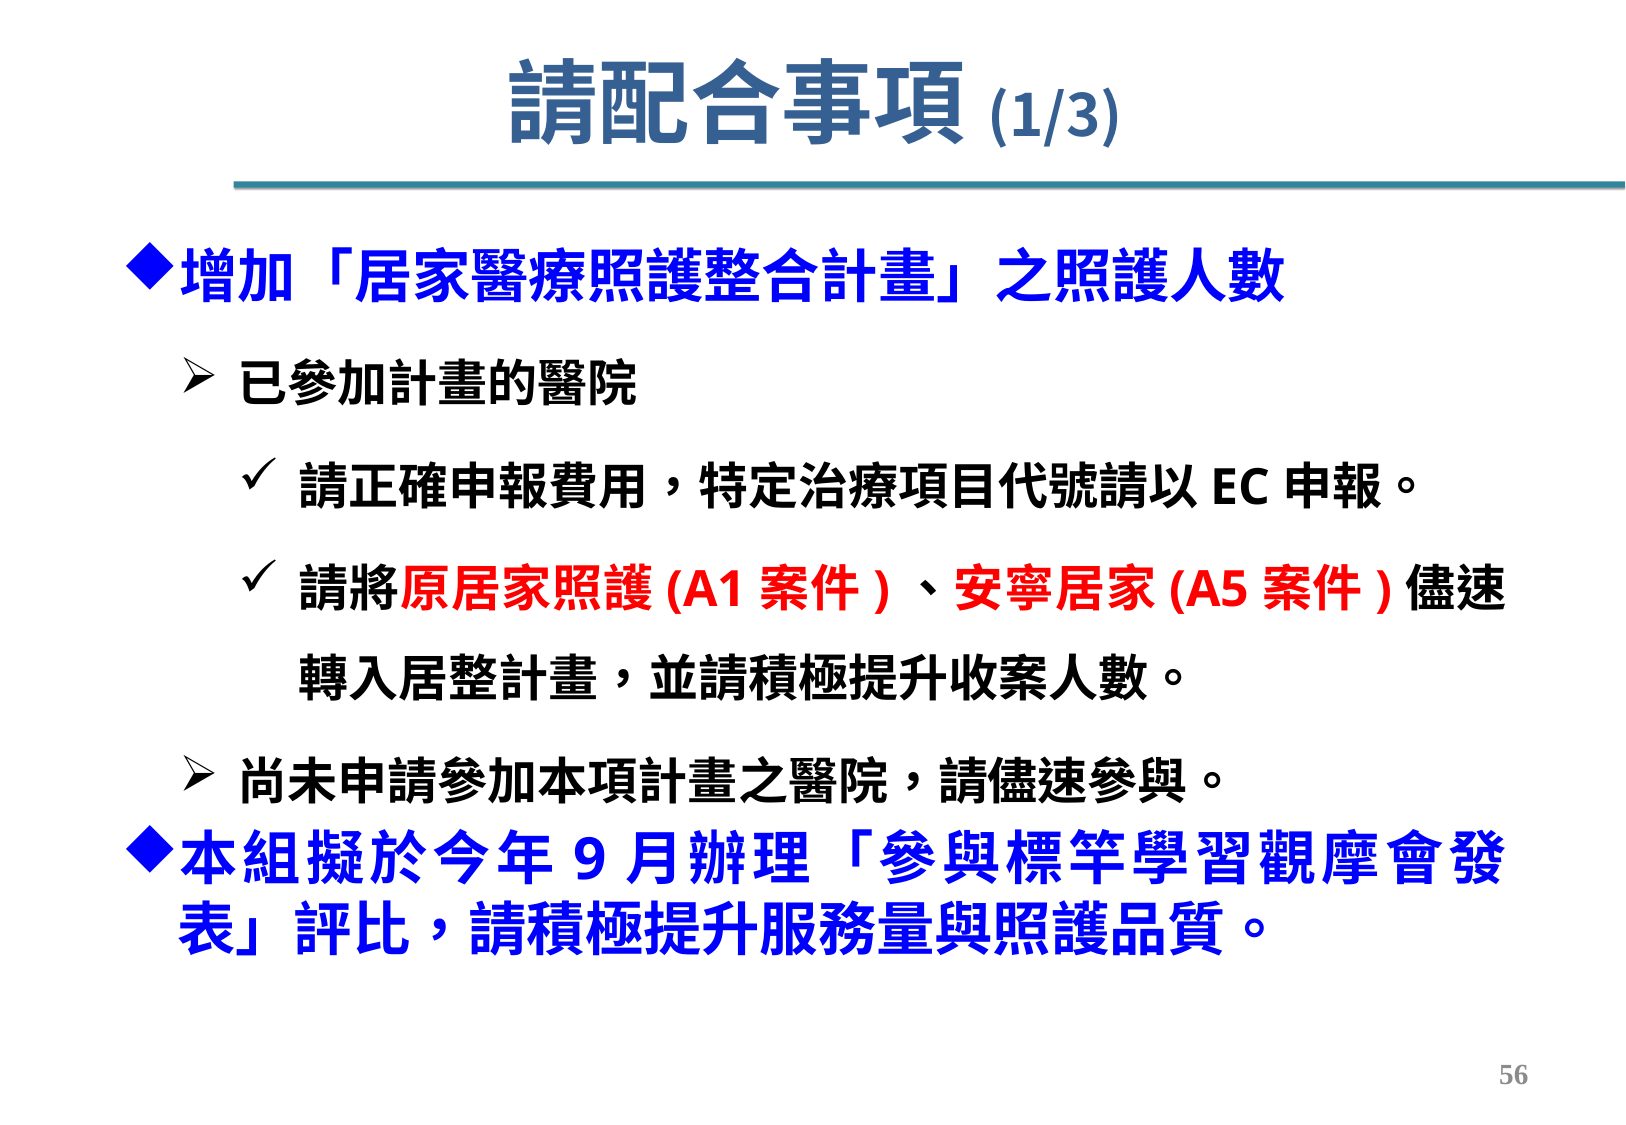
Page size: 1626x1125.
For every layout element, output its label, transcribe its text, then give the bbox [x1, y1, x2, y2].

title 請配合事項(1/3) [2, 30, 1625, 169]
text_box 增加「居家醫療照護整合計畫」之照護人數 已參加計畫的醫院 請正確申報費用，特定治療項目代號請以EC申報。 請將原居家照護(A1案件)、安寧居家(A5案件)儘速轉入居整計畫，並請積極提升收案人數。 尚未申請參加本項計畫之醫院，請儘速參與。 本組擬於今年9月辦理「參與標竿學習觀摩會發表」評比，請積極提升服務量與照護品質。 [106, 231, 1522, 970]
slide_number <編號> [1164, 1042, 1544, 1103]
